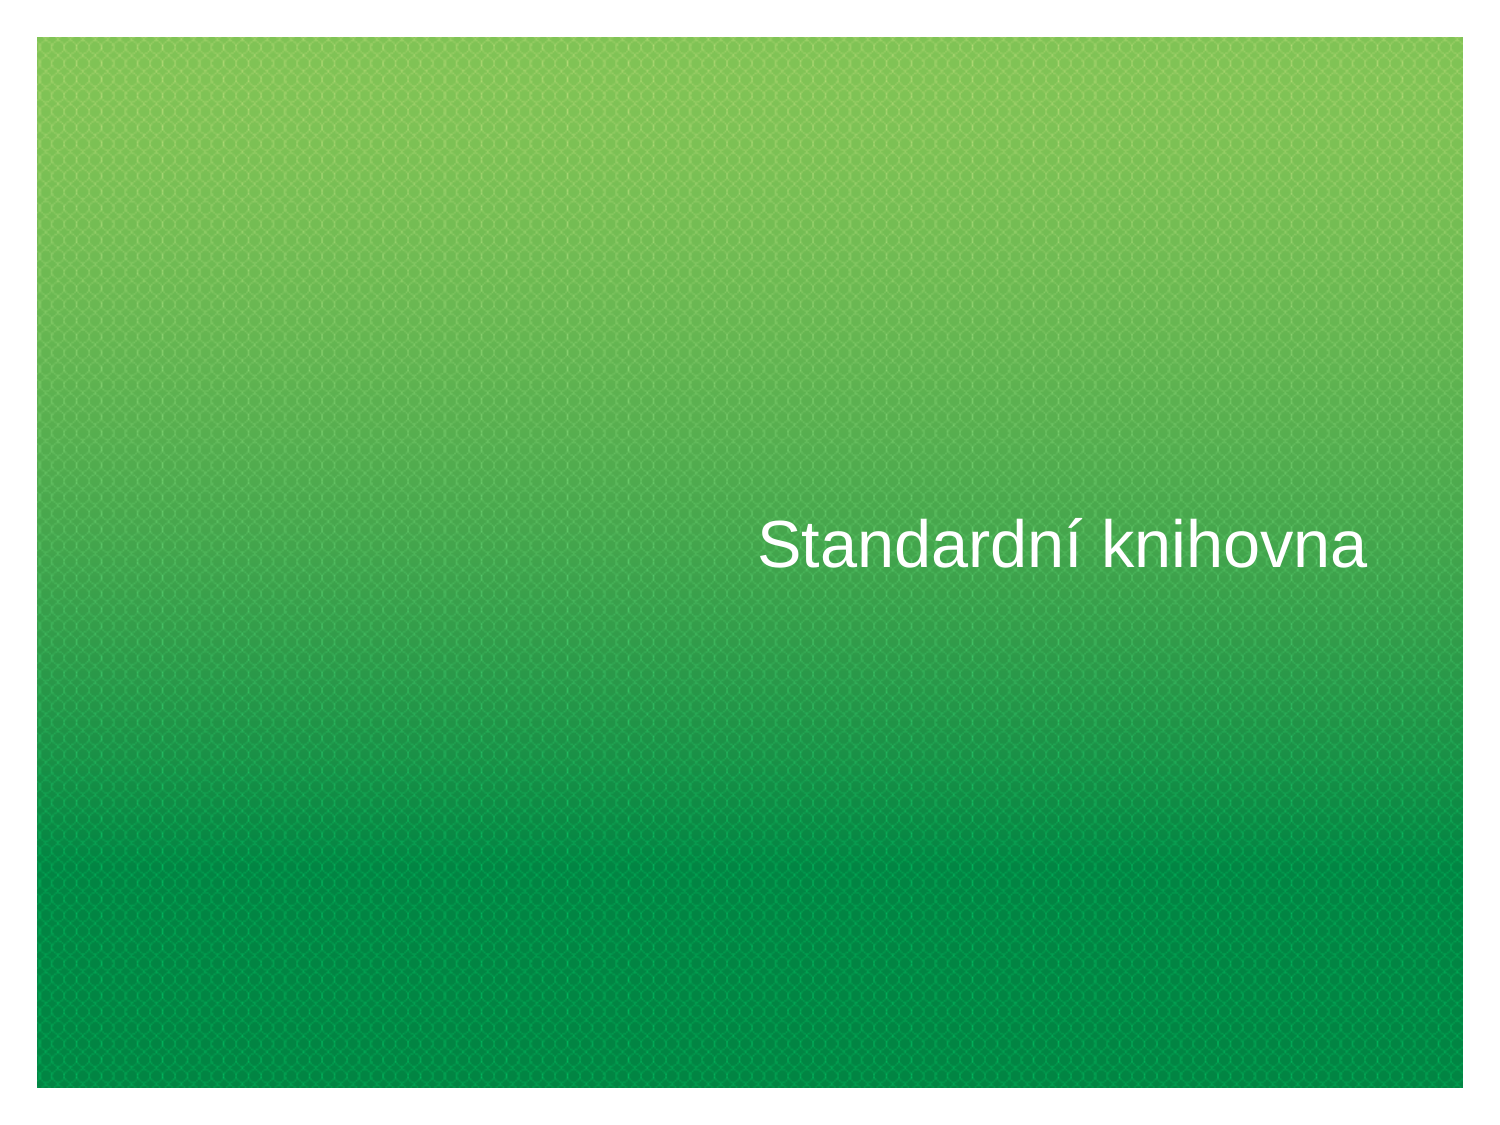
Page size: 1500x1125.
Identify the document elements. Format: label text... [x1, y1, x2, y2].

picture [37, 37, 1463, 1088]
title Standardní knihovna [135, 450, 1369, 638]
